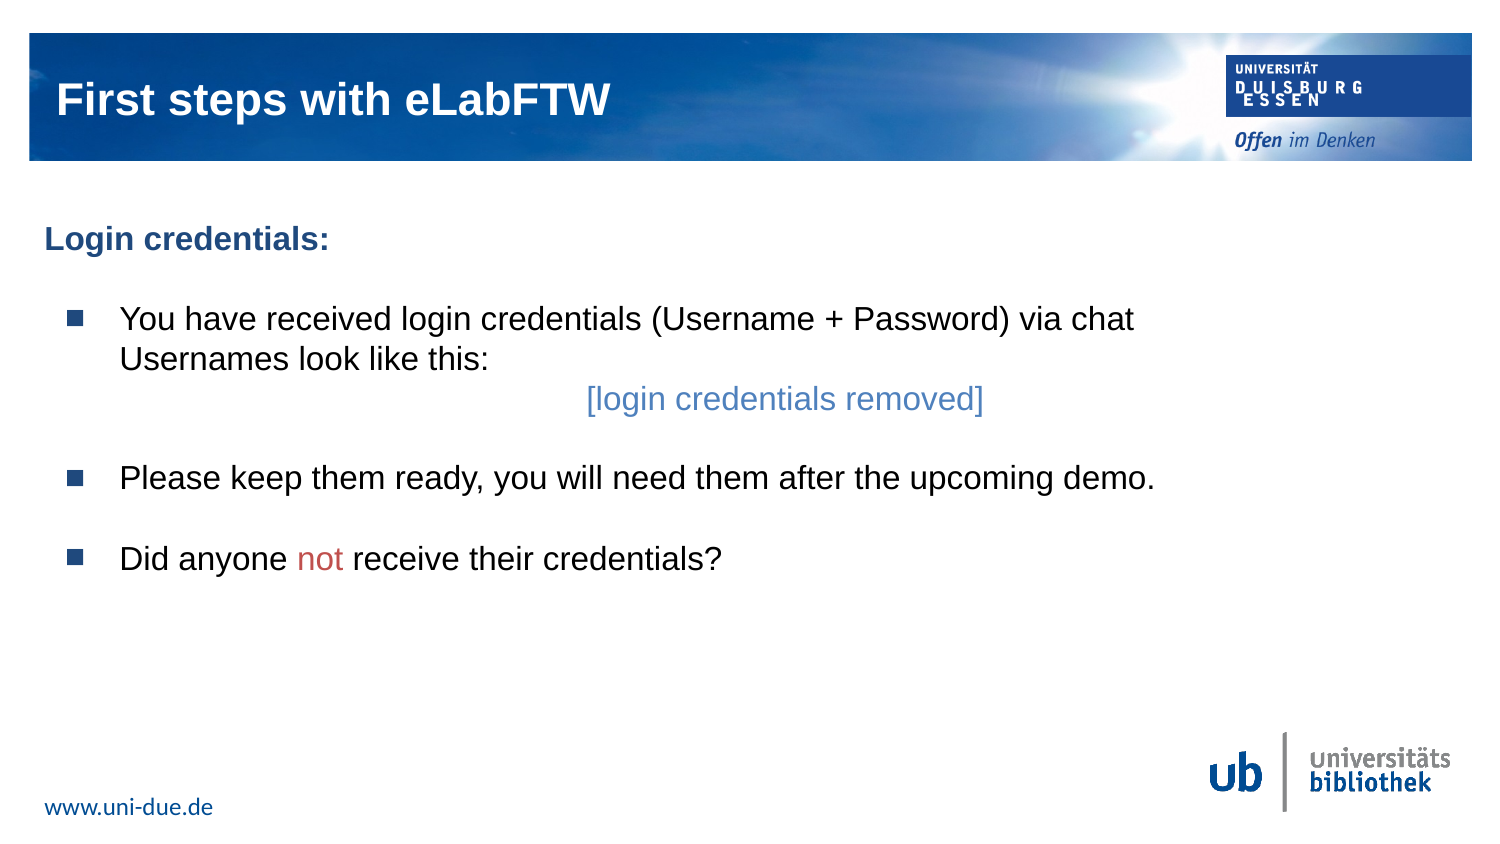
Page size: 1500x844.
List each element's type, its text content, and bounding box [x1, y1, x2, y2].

picture [1210, 775, 1450, 812]
text_box Login credentials: You have received login credentials (Username + Password) via chat Usernames look like this: [login credentials removed] Please keep them ready, you will need them after the upcoming demo. Did anyone not receive their credentials? [29, 177, 1467, 775]
text_box First steps with eLabFTW [26, 43, 1161, 150]
picture [29, 33, 1471, 161]
text_box www.uni-due.de [29, 782, 263, 843]
